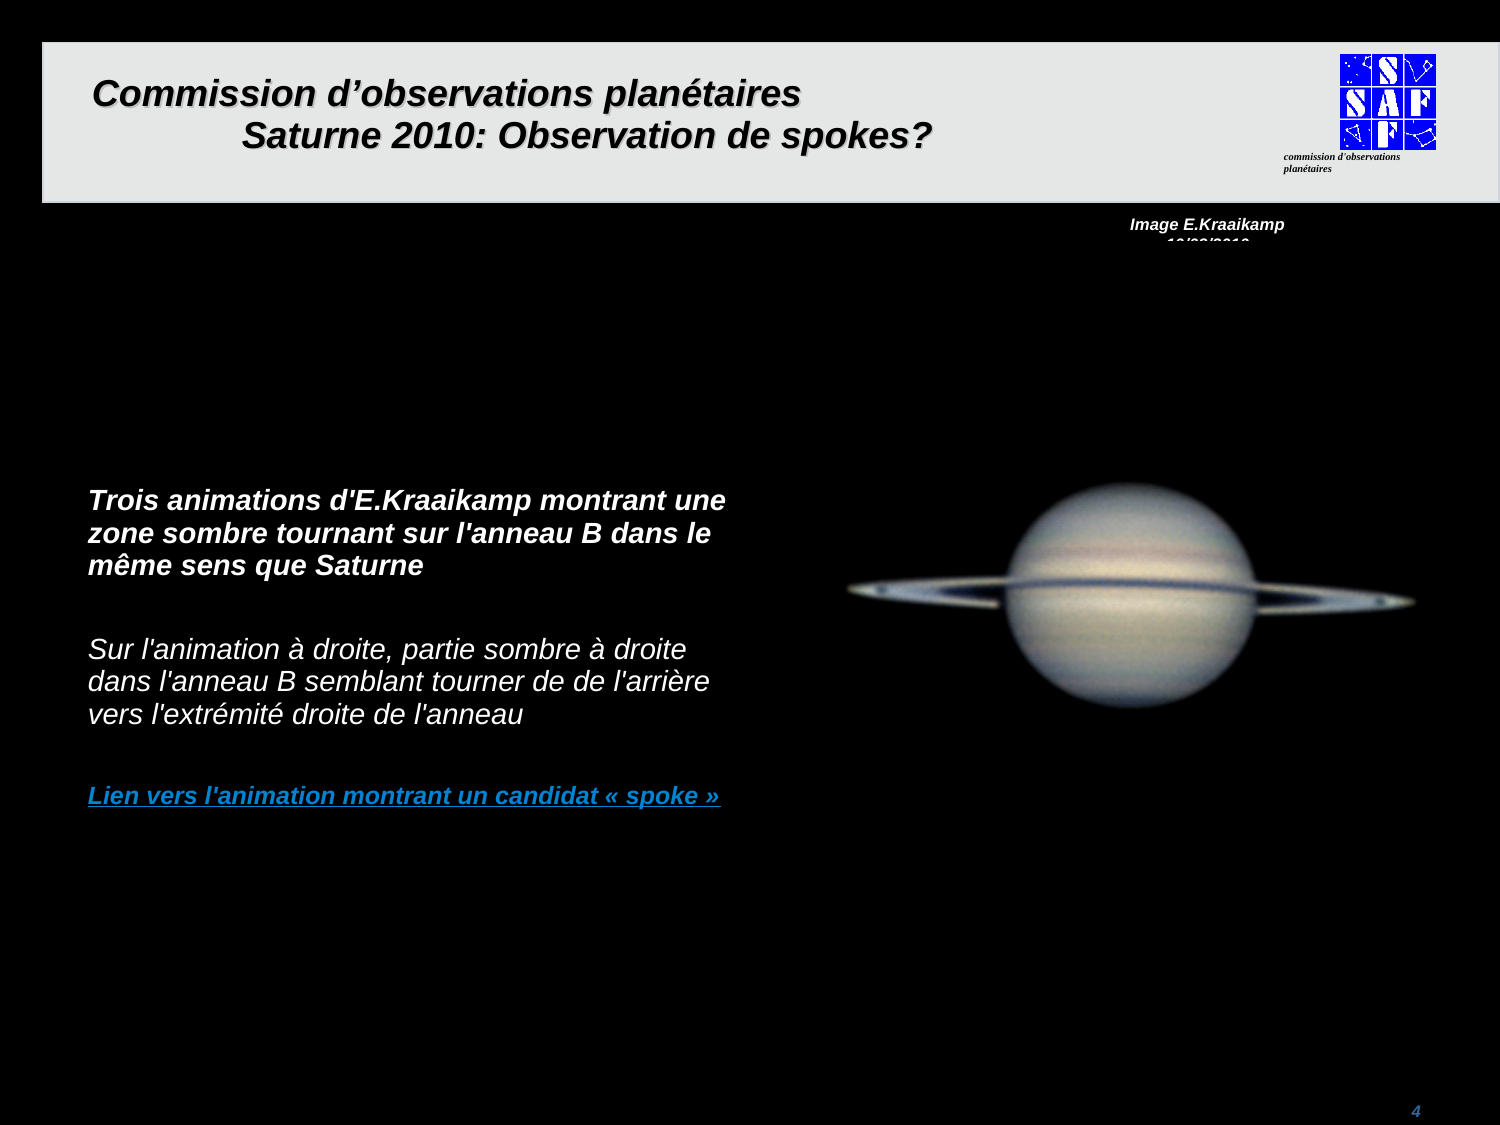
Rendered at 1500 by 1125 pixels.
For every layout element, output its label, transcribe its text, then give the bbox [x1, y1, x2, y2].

text_box Image E.Kraaikamp 10/03/2010 [1115, 206, 1388, 241]
text_box Commission d’observations planétaires Saturne 2010: Observation de spokes? [76, 54, 1313, 173]
picture [779, 241, 1483, 945]
picture [1340, 54, 1436, 150]
text_box Trois animations d'E.Kraaikamp montrant une zone sombre tournant sur l'anneau B dans le même sens que Saturne Sur l'animation à droite, partie sombre à droite dans l'anneau B semblant tourner de de l'arrière vers l'extrémité droite de l'anneau Lien vers l'animation montrant un candidat « spoke » [0, 354, 768, 1064]
